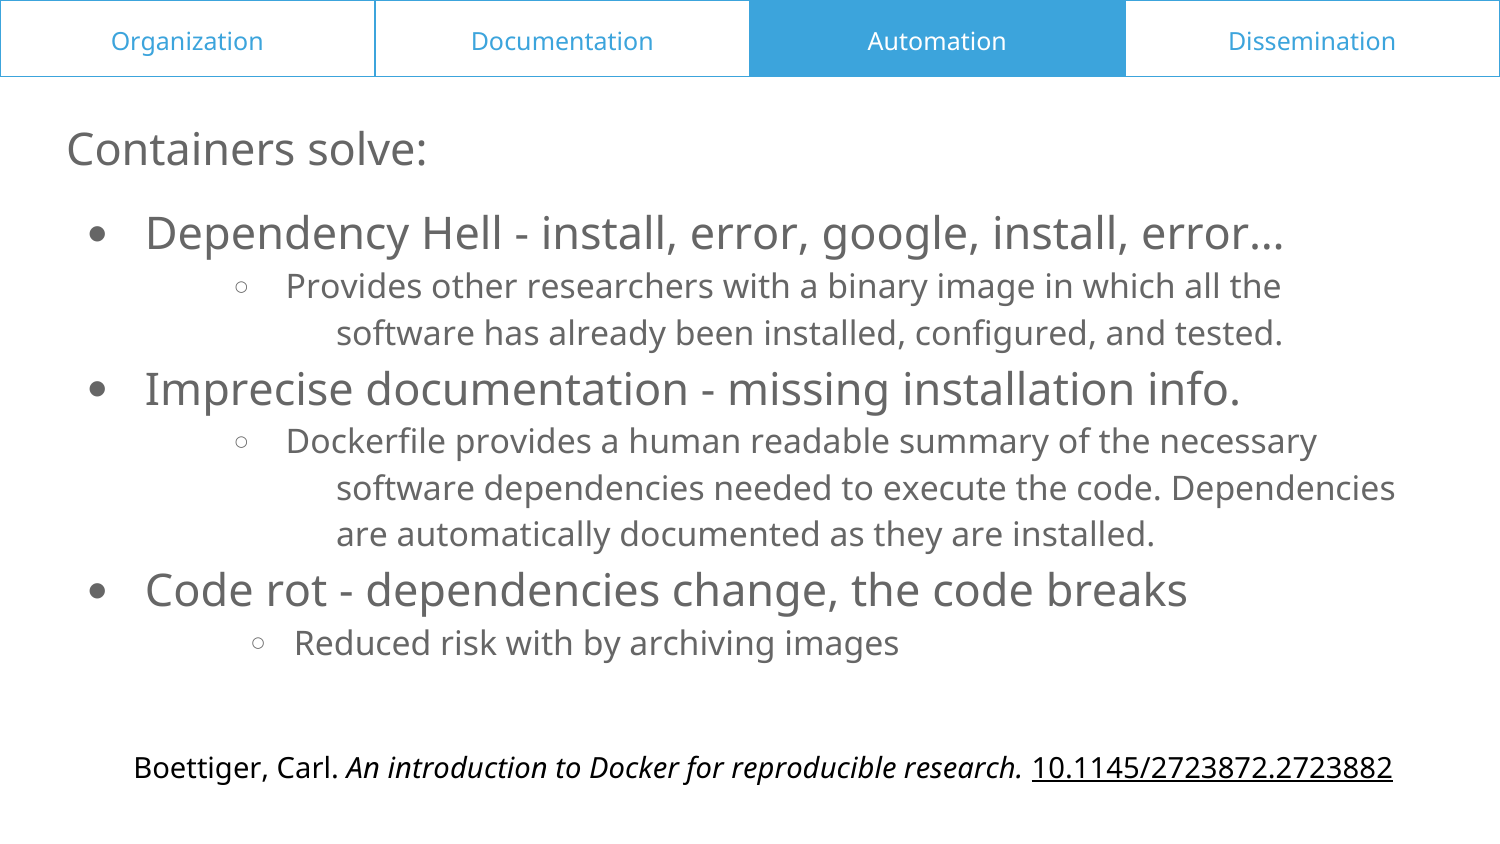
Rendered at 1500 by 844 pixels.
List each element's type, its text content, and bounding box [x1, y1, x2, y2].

text_box Organization [0, 0, 374, 77]
list Containers solve: Dependency Hell - install, error, google, install, error… Provides other researchers with a binary image in which all the software has already been installed, configured, and tested. Imprecise documentation - missing installation info. Dockerfile provides a human readable summary of the necessary software dependencies needed to execute the code. Dependencies are automatically documented as they are installed. Code rot - dependencies change, the code breaks Reduced risk with by archiving images [51, 97, 1424, 750]
text_box Documentation [375, 0, 749, 77]
text_box Automation [750, 0, 1124, 77]
text_box Boettiger, Carl. An introduction to Docker for reproducible research. 10.1145/2723872.2723882 [118, 733, 1420, 783]
text_box Dissemination [1125, 0, 1500, 77]
